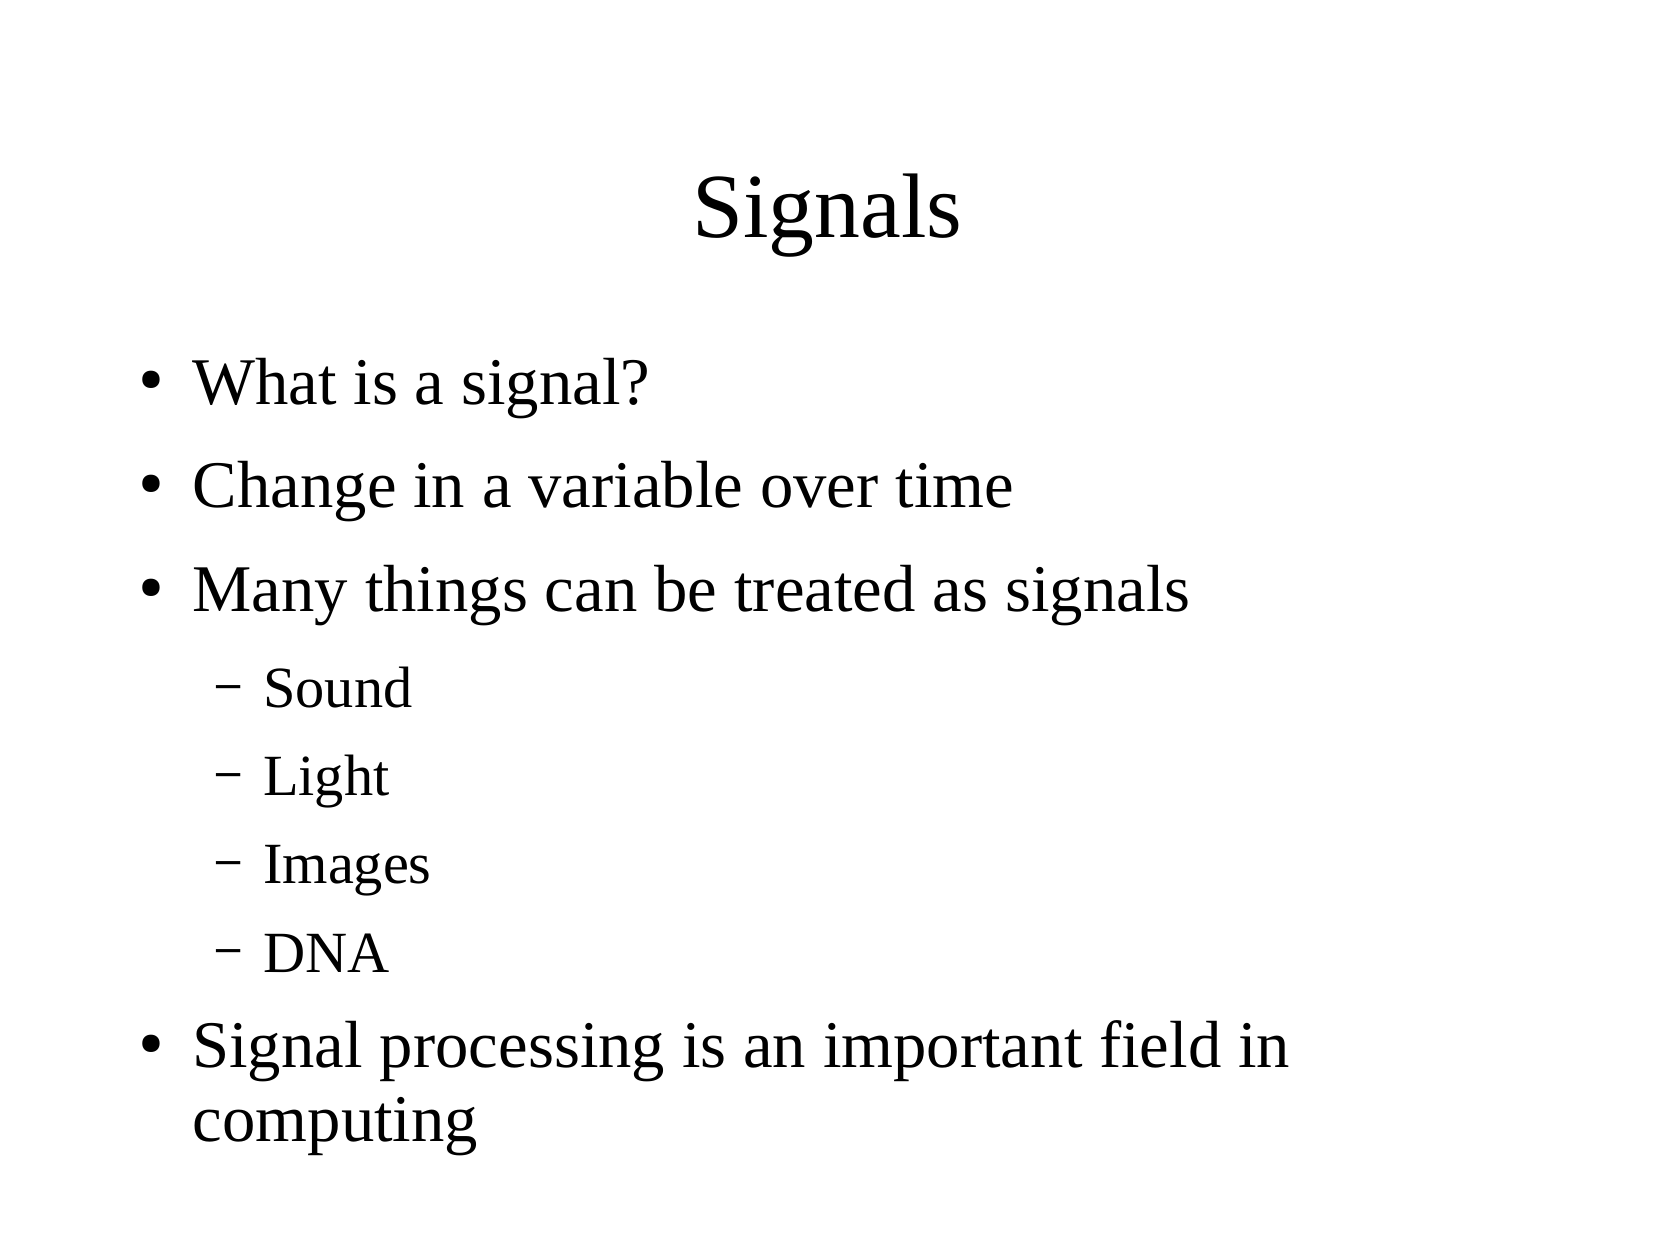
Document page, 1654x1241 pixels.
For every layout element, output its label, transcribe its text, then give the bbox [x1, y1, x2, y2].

list What is a signal? Change in a variable over time Many things can be treated as signals Sound Light Images DNA Signal processing is an important field in computing [121, 344, 1534, 1161]
title Signals [121, 102, 1534, 311]
